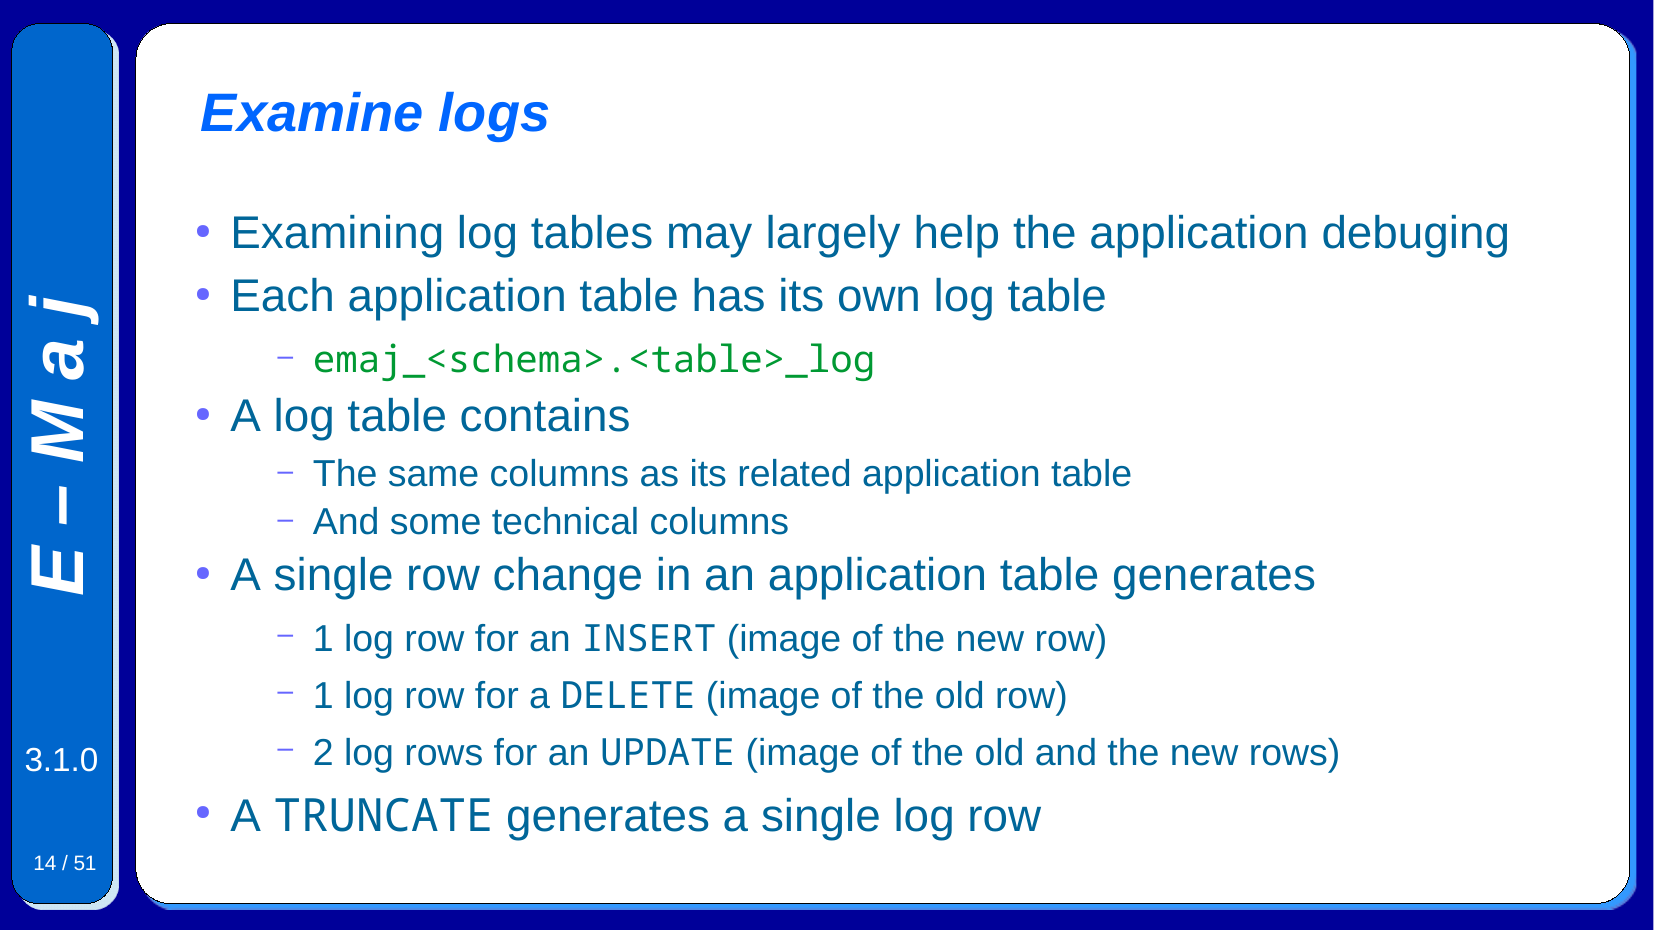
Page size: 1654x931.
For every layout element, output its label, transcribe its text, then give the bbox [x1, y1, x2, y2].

title Examine logs [200, 34, 1575, 191]
list Examining log tables may largely help the application debuging Each application table has its own log table emaj_<schema>.<table>_log A log table contains The same columns as its related application table And some technical columns A single row change in an application table generates 1 log row for an INSERT (image of the new row) 1 log row for a DELETE (image of the old row) 2 log rows for an UPDATE (image of the old and the new rows) A TRUNCATE generates a single log row [177, 206, 1587, 867]
